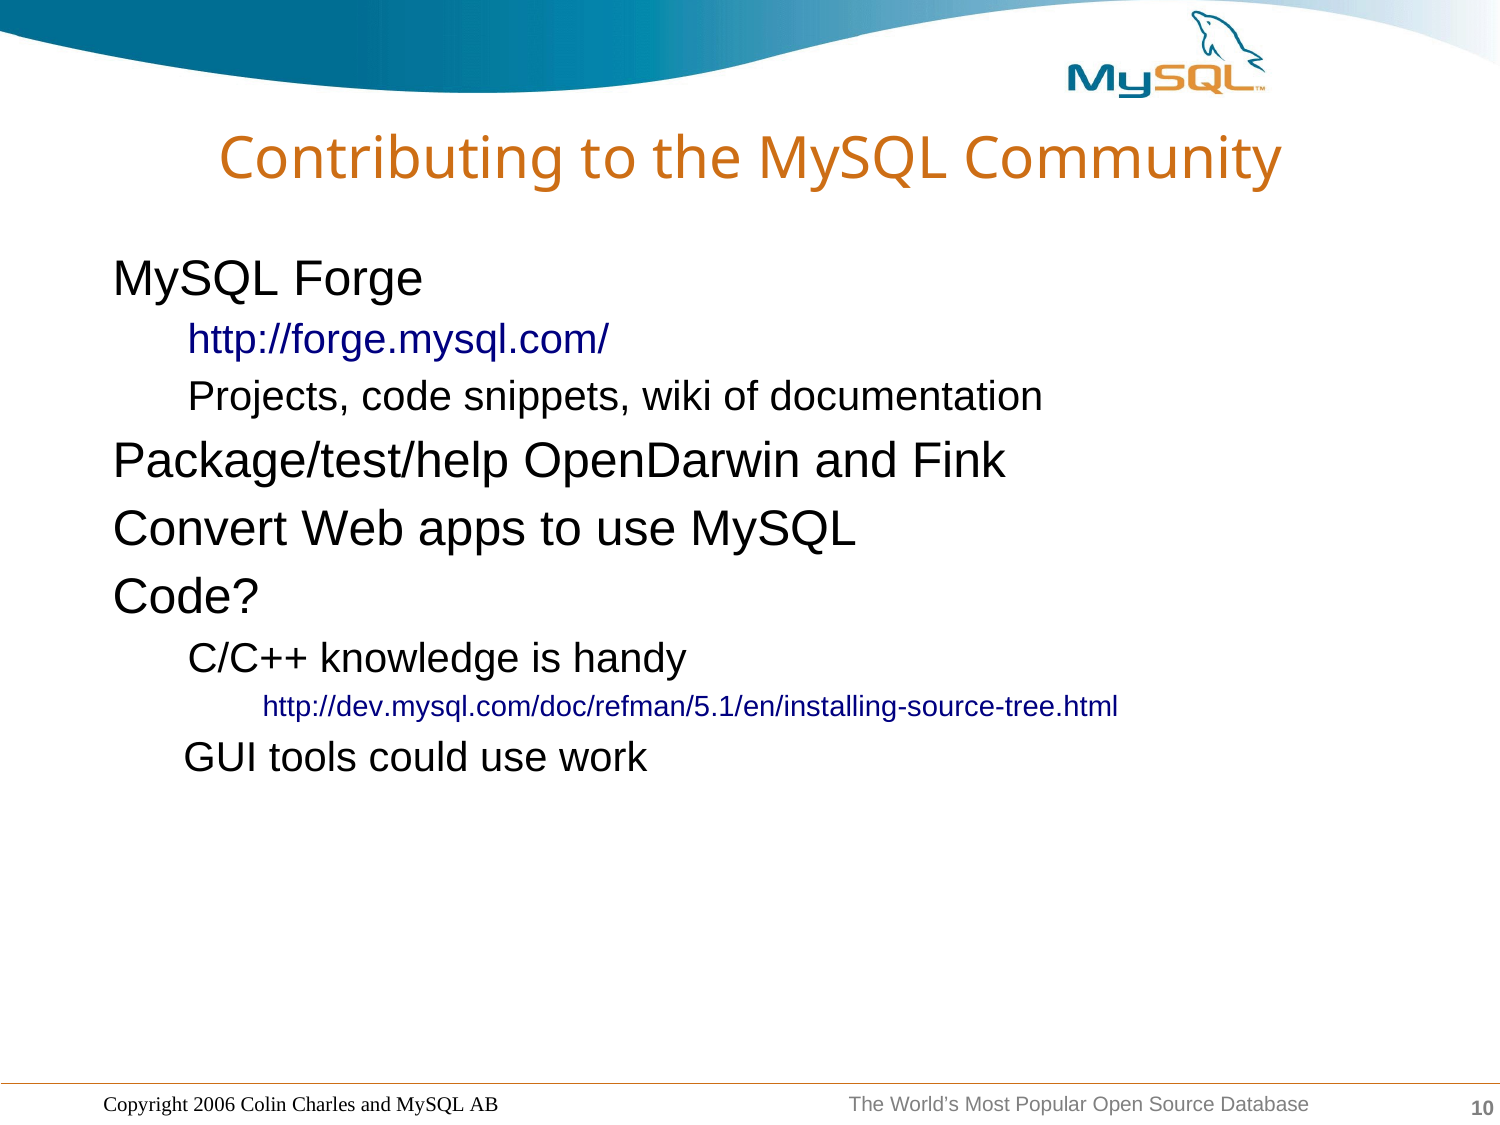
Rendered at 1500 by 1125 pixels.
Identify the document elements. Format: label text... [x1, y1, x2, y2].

picture [613, 0, 1500, 87]
picture [1075, 71, 1085, 87]
list MySQL Forge http://forge.mysql.com/ Projects, code snippets, wiki of documentation Package/test/help OpenDarwin and Fink Convert Web apps to use MySQL Code? C/C++ knowledge is handy http://dev.mysql.com/doc/refman/5.1/en/installing-source-tree.html GUI tools could use work [112, 249, 1388, 1113]
title Contributing to the MySQL Community [0, 87, 1500, 226]
picture [0, 31, 326, 87]
picture [1098, 71, 1107, 87]
